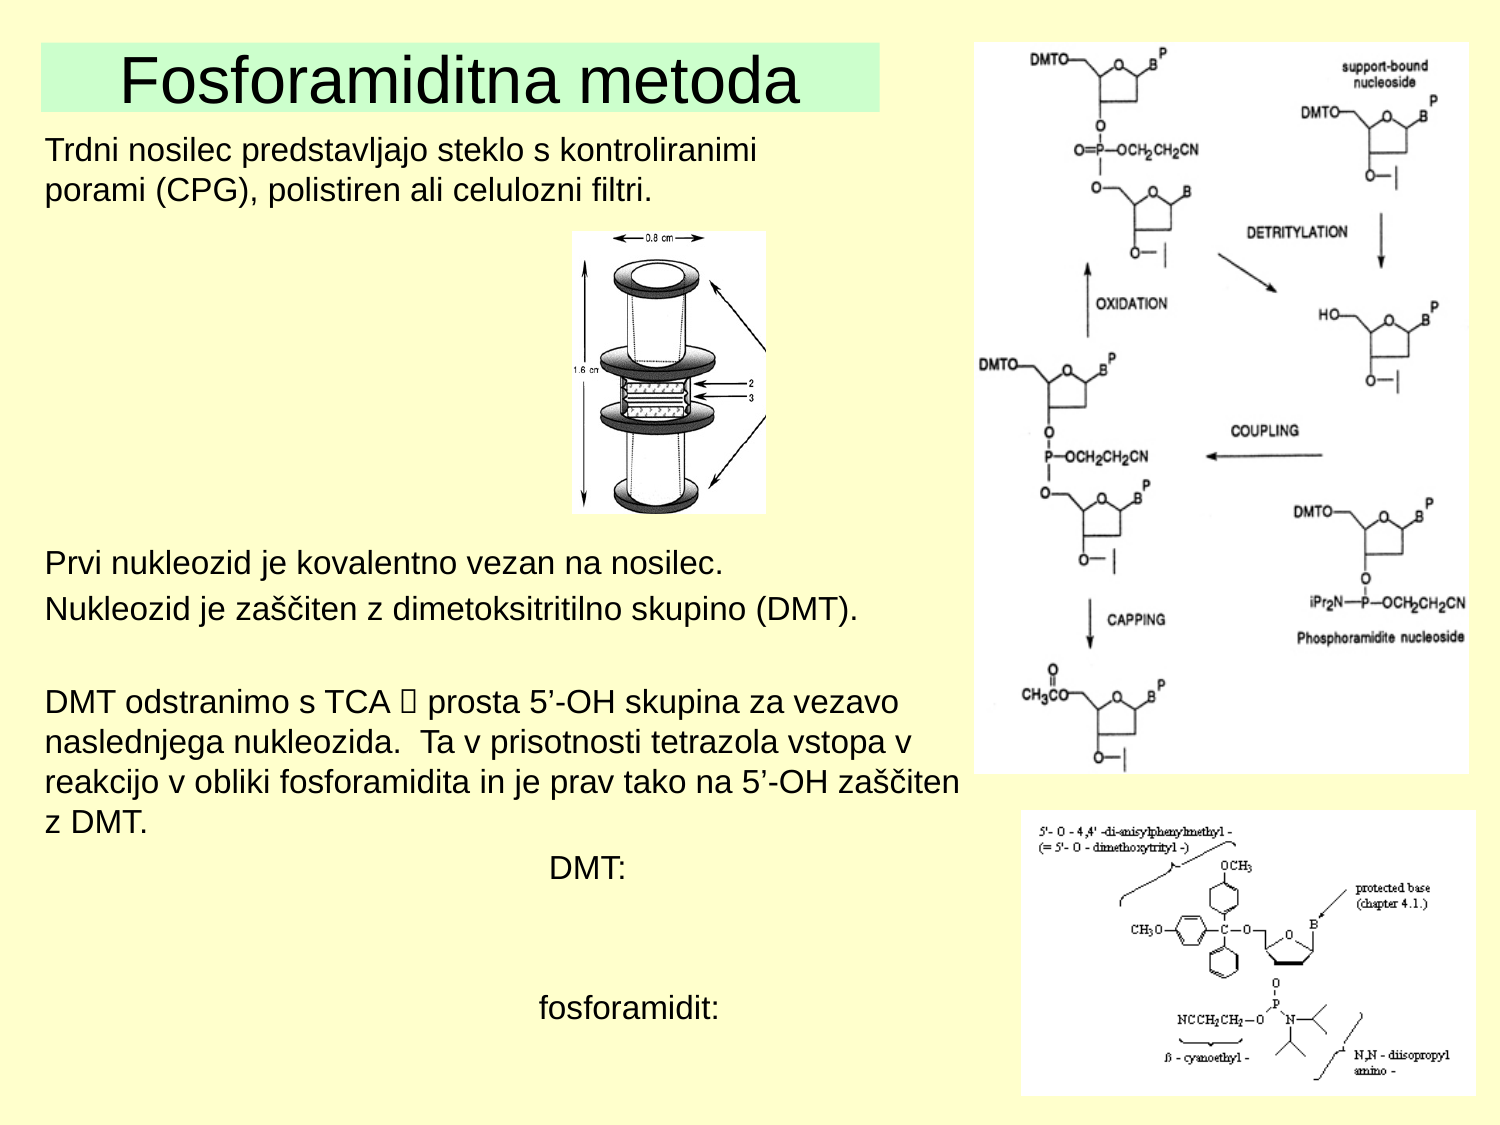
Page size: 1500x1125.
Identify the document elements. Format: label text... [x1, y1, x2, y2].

title Fosforamiditna metoda [41, 42, 880, 112]
picture [572, 231, 768, 516]
picture [1021, 810, 1477, 1098]
picture [974, 42, 1471, 775]
list Trdni nosilec predstavljajo steklo s kontroliranimi porami (CPG), polistiren ali celulozni filtri. Prvi nukleozid je kovalentno vezan na nosilec. Nukleozid je zaščiten z dimetoksitritilno skupino (DMT). DMT odstranimo s TCA  prosta 5’-OH skupina za vezavo naslednjega nukleozida. Ta v prisotnosti tetrazola vstopa v reakcijo v obliki fosforamidita in je prav tako na 5’-OH zaščiten z DMT. DMT: fosforamidit: [29, 121, 1046, 1091]
